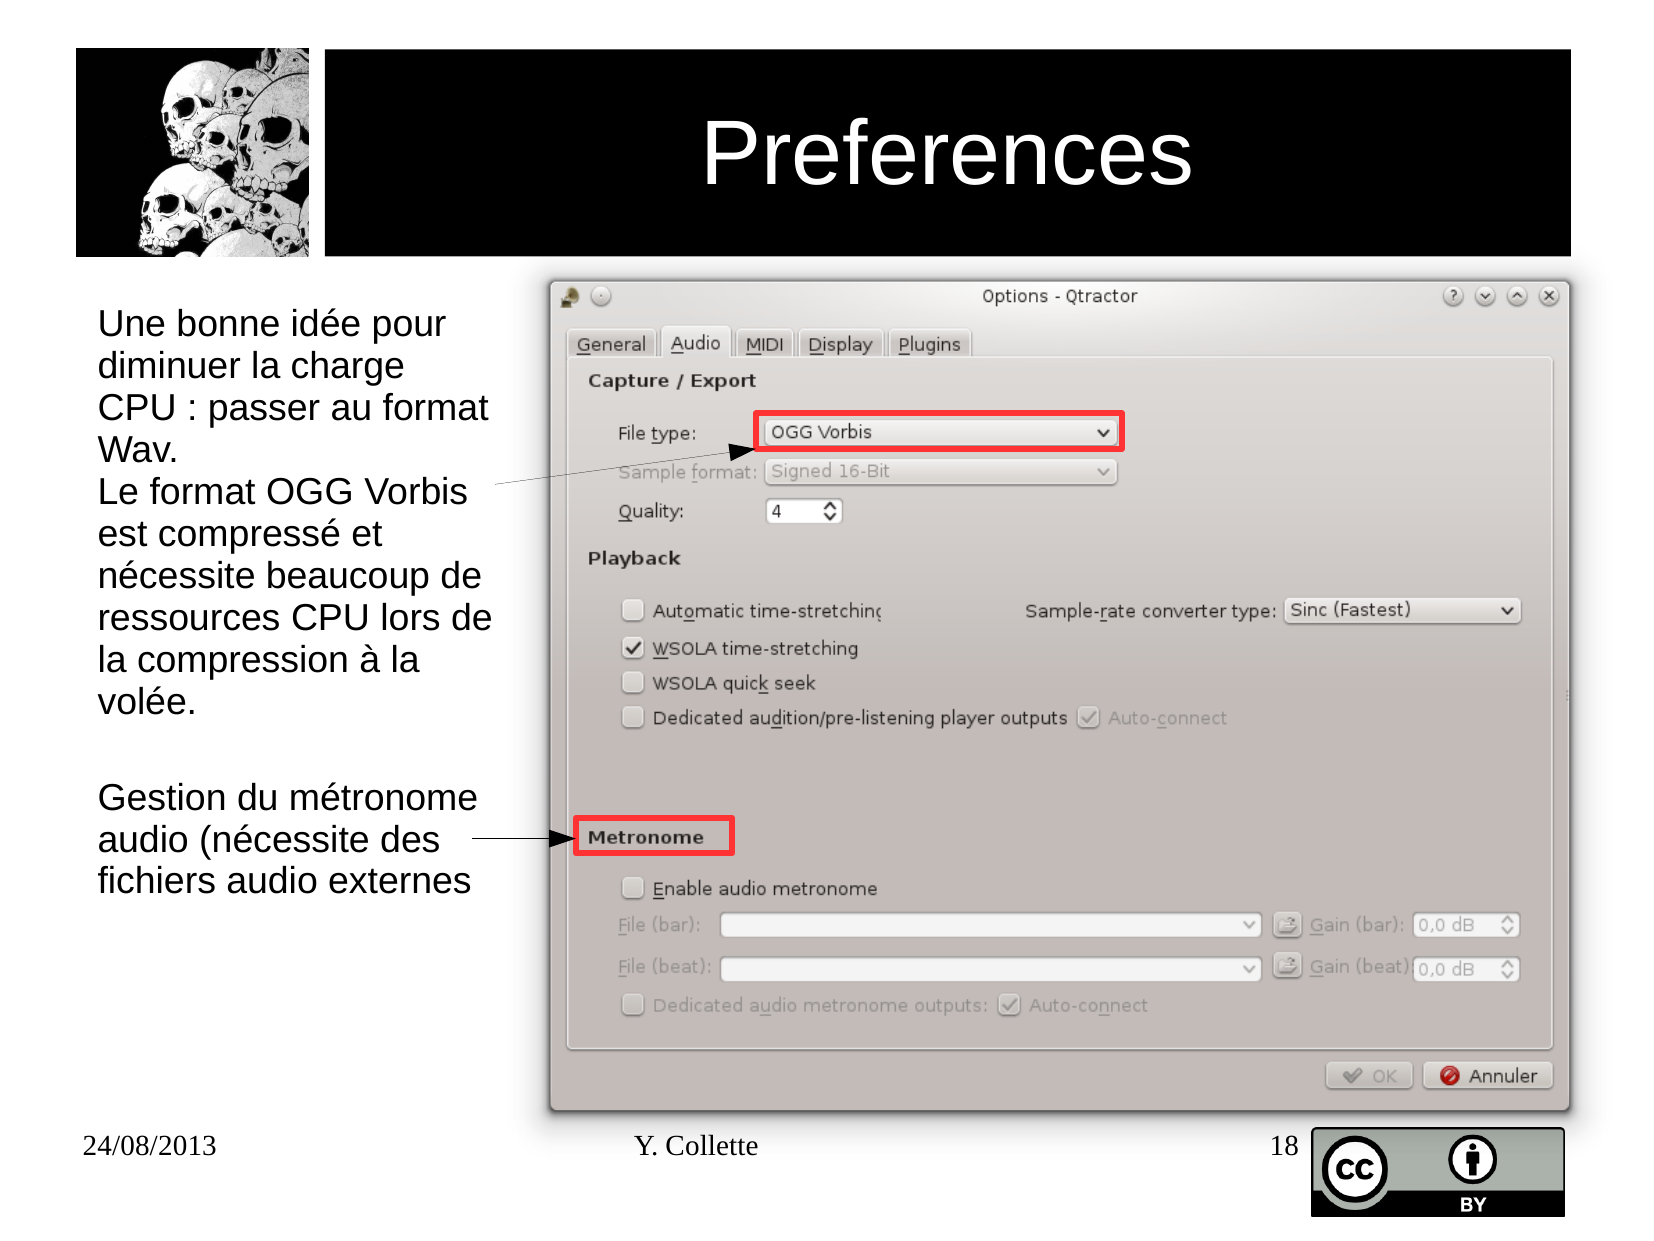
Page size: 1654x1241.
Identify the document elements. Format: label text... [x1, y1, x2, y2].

text_box Gestion du métronome audio (nécessite des fichiers audio externes [82, 768, 508, 910]
picture [579, 821, 729, 850]
title Preferences [324, 49, 1571, 257]
picture [759, 416, 1119, 446]
picture [495, 226, 1625, 1217]
picture [76, 48, 309, 257]
text_box Une bonne idée pour diminuer la charge CPU : passer au format Wav. Le format OGG Vorbis est compressé et nécessite beaucoup de ressources CPU lors de la compression à la volée. [82, 295, 520, 730]
